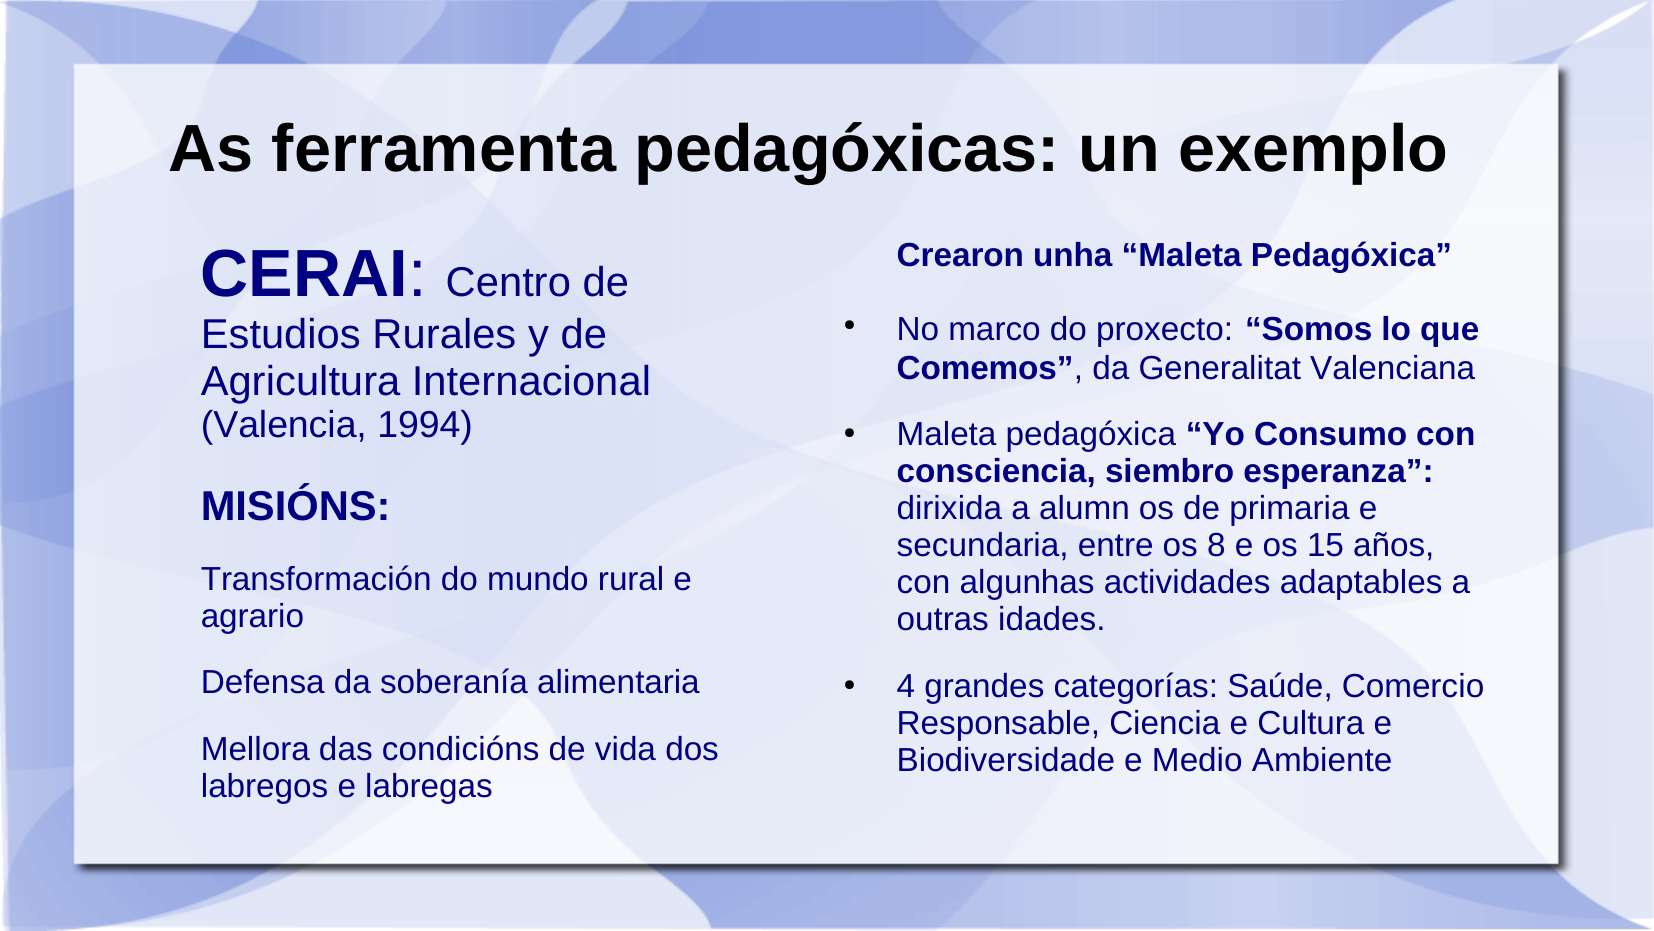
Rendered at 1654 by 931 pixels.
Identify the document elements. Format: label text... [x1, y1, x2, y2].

list Crearon unha “Maleta Pedagóxica” No marco do proxecto: “Somos lo que Comemos”, da Generalitat Valenciana Maleta pedagóxica “Yo Consumo con consciencia, siembro esperanza”: dirixida a alumn os de primaria e secundaria, entre os 8 e os 15 años, con algunhas actividades adaptables a outras idades. 4 grandes categorías: Saúde, Comercio Responsable, Ciencia e Cultura e Biodiversidade e Medio Ambiente [825, 236, 1489, 798]
list CERAI: Centro de Estudios Rurales y de Agricultura Internacional (Valencia, 1994) MISIÓNS: Transformación do mundo rural e agrario Defensa da soberanía alimentaria Mellora das condicións de vida dos labregos e labregas [129, 236, 793, 805]
title As ferramenta pedagóxicas: un exemplo [82, 90, 1536, 207]
picture [0, 0, 1654, 931]
